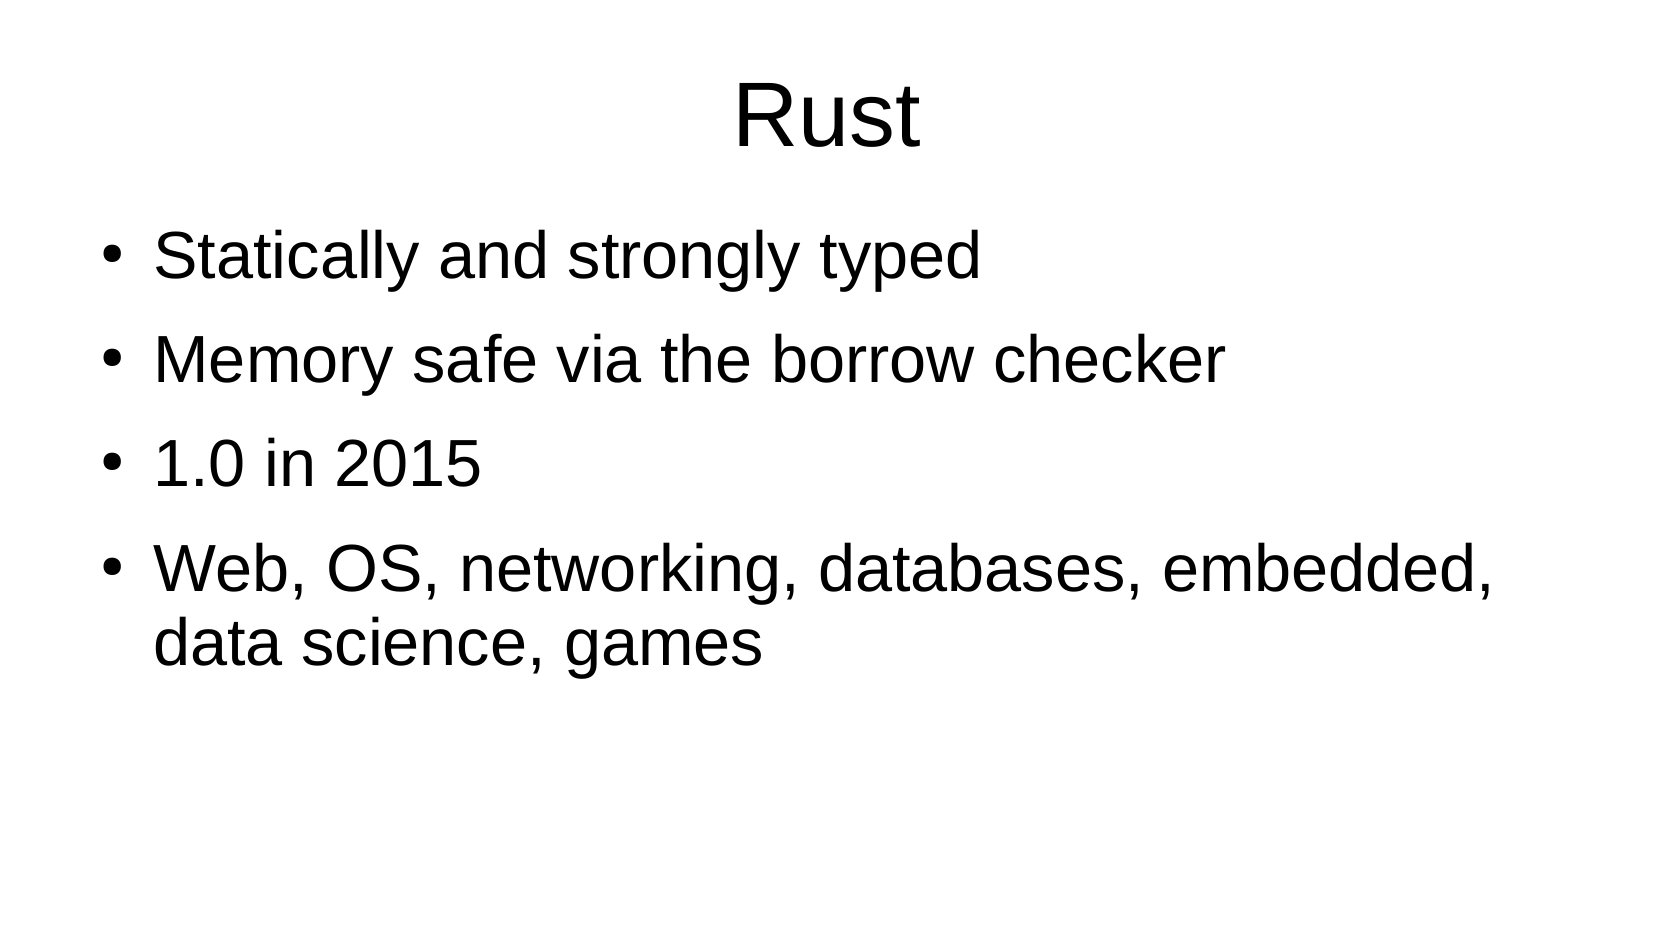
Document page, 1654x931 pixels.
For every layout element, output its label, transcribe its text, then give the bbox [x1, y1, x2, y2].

list Statically and strongly typed Memory safe via the borrow checker 1.0 in 2015 Web, OS, networking, databases, embedded, data science, games [82, 217, 1571, 758]
title Rust [82, 37, 1571, 193]
